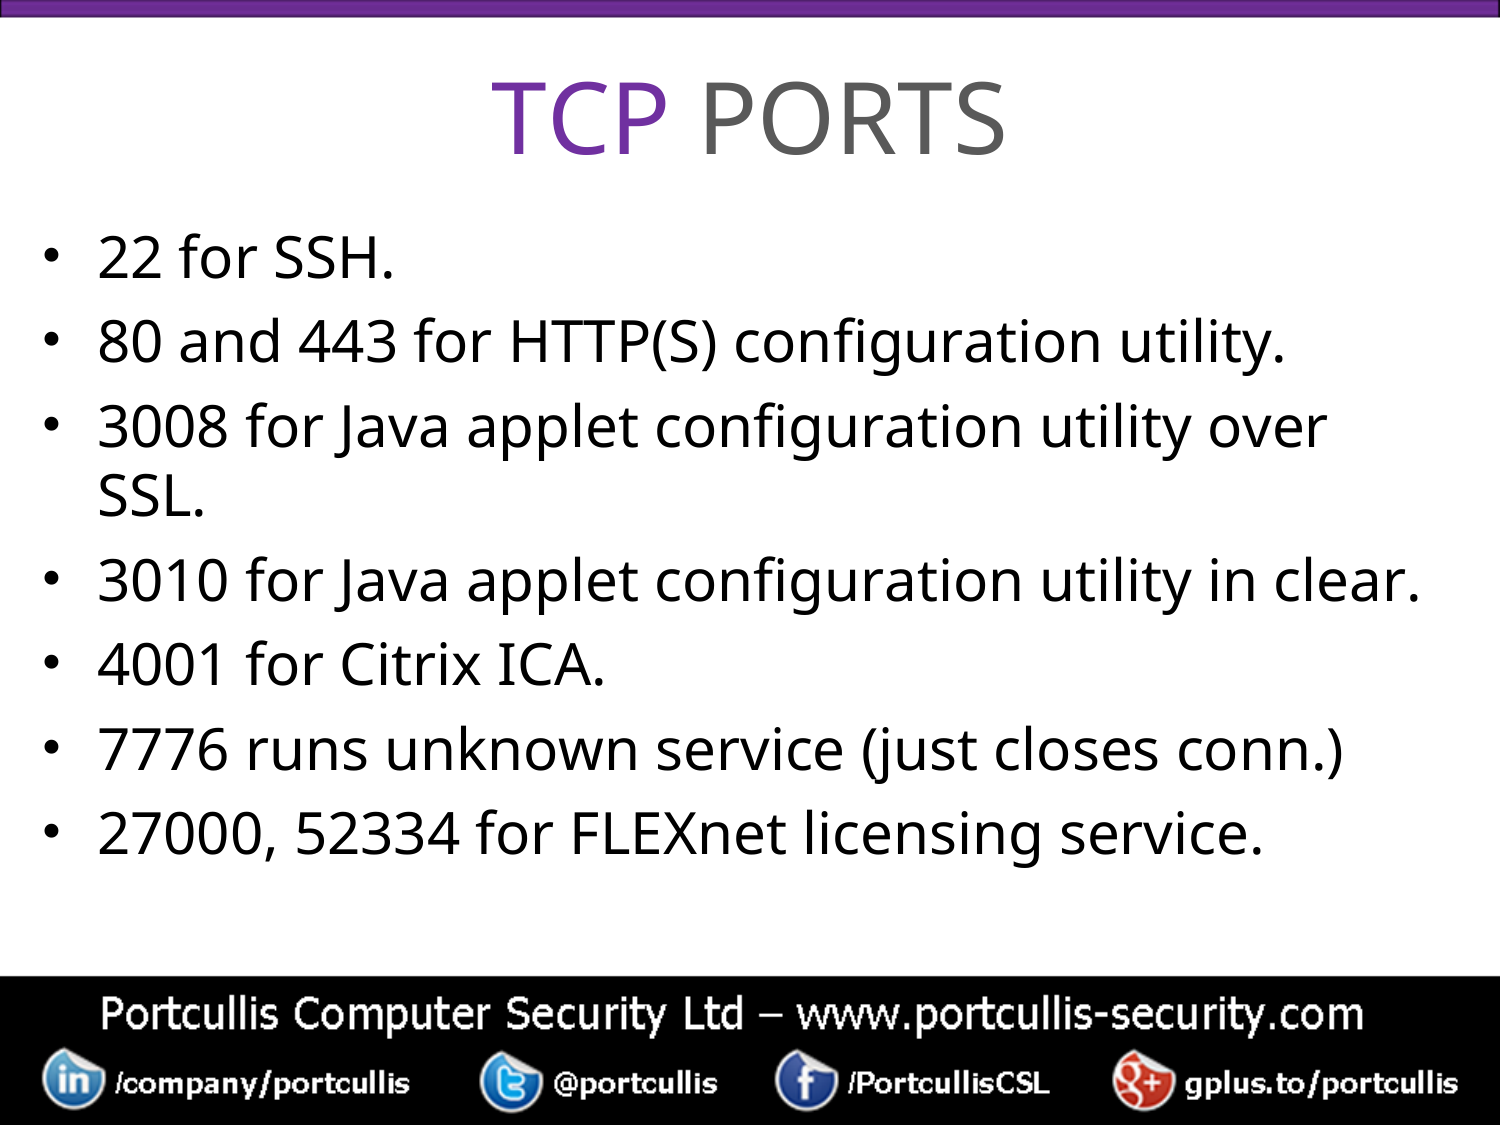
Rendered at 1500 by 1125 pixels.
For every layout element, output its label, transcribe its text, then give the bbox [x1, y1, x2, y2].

picture [0, 202, 1500, 1125]
title TCP PORTS [0, 42, 1500, 202]
picture [0, 0, 1500, 42]
list 22 for SSH. 80 and 443 for HTTP(S) configuration utility. 3008 for Java applet configuration utility over SSL. 3010 for Java applet configuration utility in clear. 4001 for Citrix ICA. 7776 runs unknown service (just closes conn.) 27000, 52334 for FLEXnet licensing service. [41, 219, 1428, 965]
